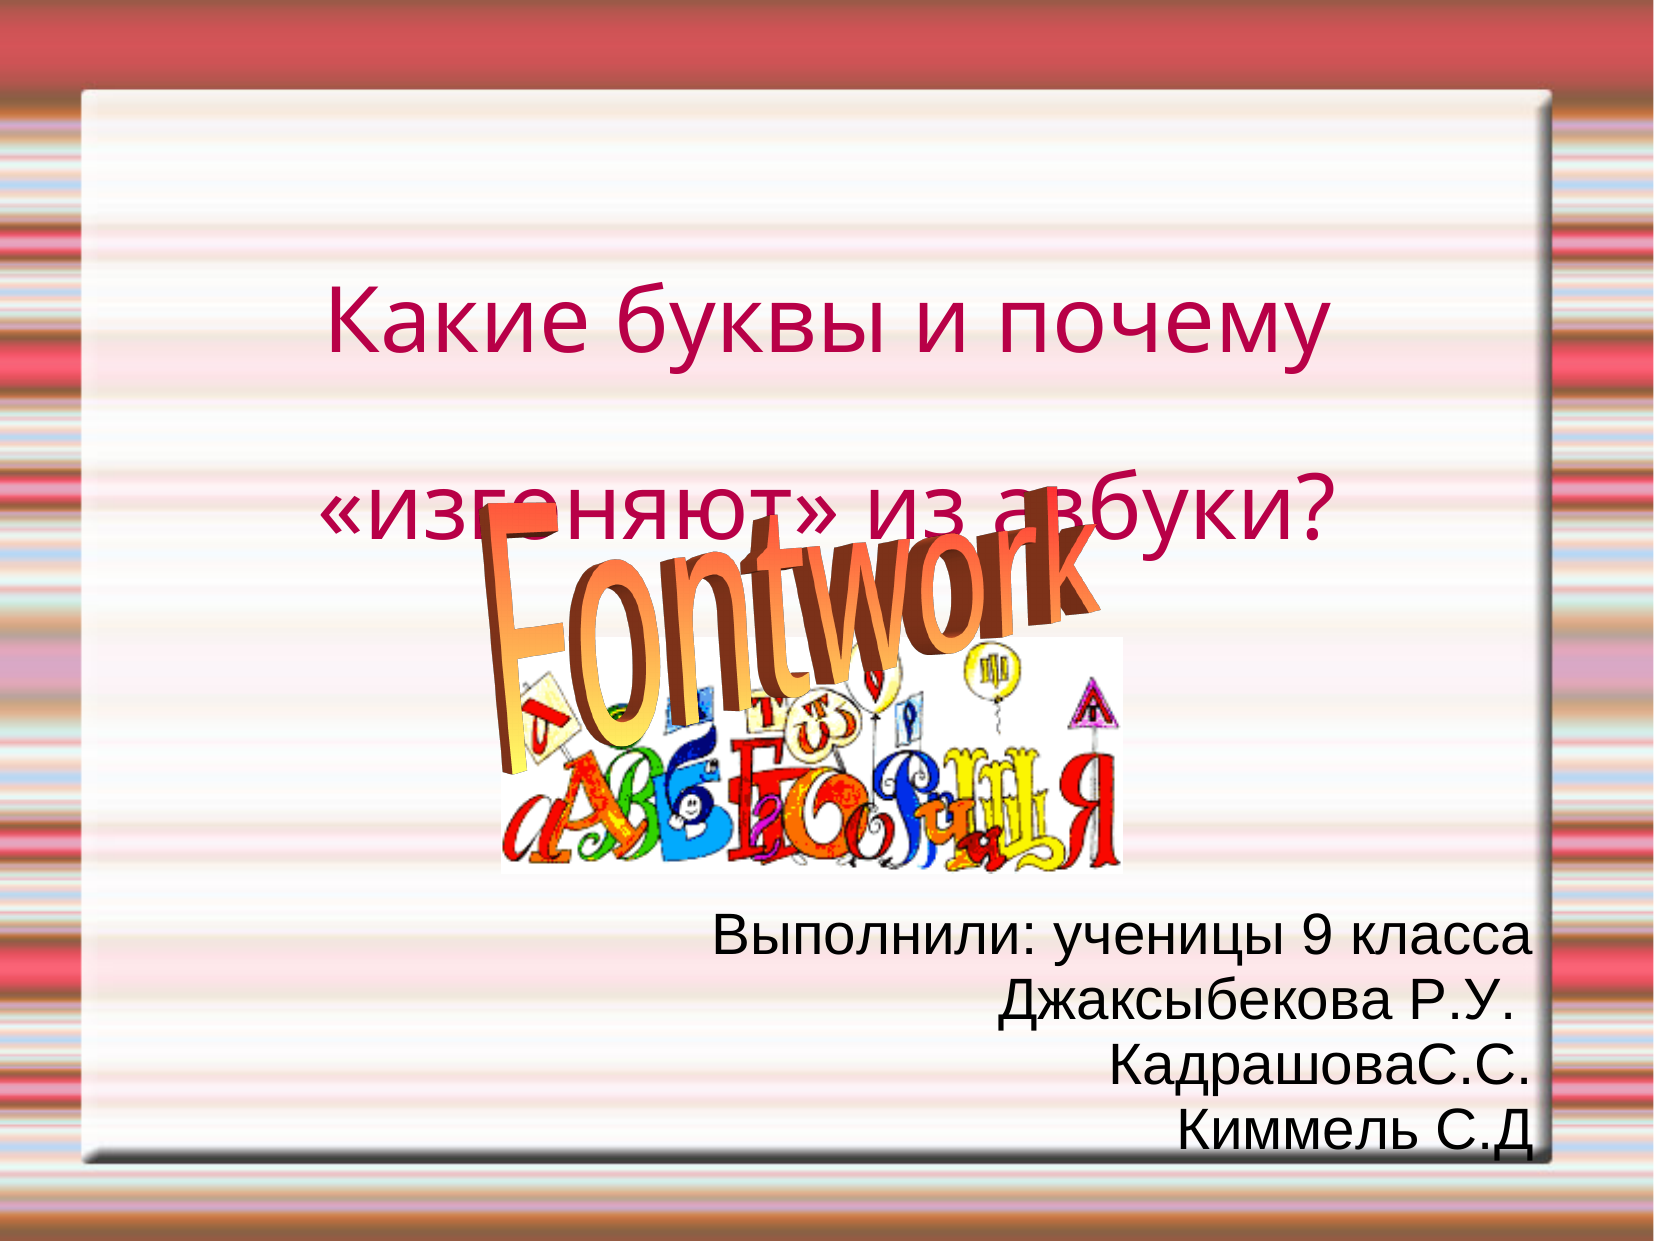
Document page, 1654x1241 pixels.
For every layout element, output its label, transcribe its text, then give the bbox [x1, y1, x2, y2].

picture [0, 0, 1654, 1241]
subtitle Выполнили: ученицы 9 класса Джаксыбекова Р.У. КадрашоваС.С. Киммель С.Д [121, 902, 1534, 1162]
title Какие буквы и почему «изгоняют» из азбуки? [121, 217, 1534, 542]
